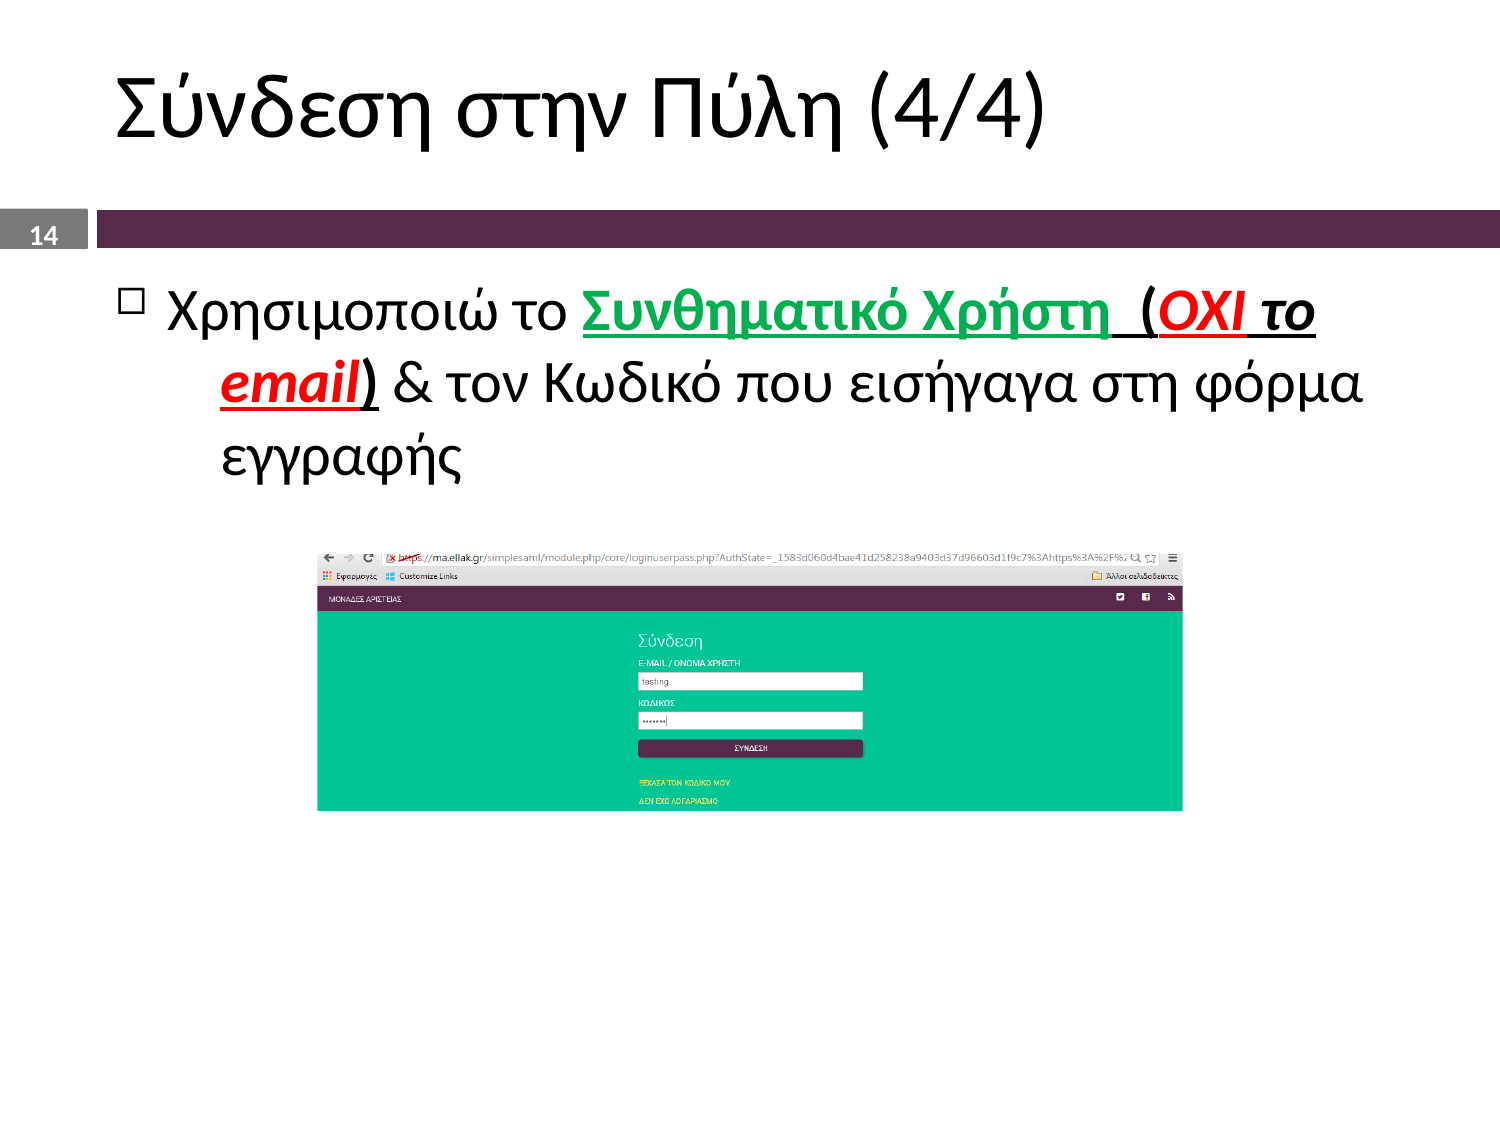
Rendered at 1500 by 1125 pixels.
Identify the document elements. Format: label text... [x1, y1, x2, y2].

list Χρησιμοποιώ το Συνθηματικό Χρήστη (ΌΧΙ το email) & τον Κωδικό που εισήγαγα στη φόρμα εγγραφής [100, 262, 1438, 1000]
title Σύνδεση στην Πύλη (4/4) [100, 19, 1438, 182]
picture [317, 554, 1183, 811]
text_box [0, 208, 88, 249]
